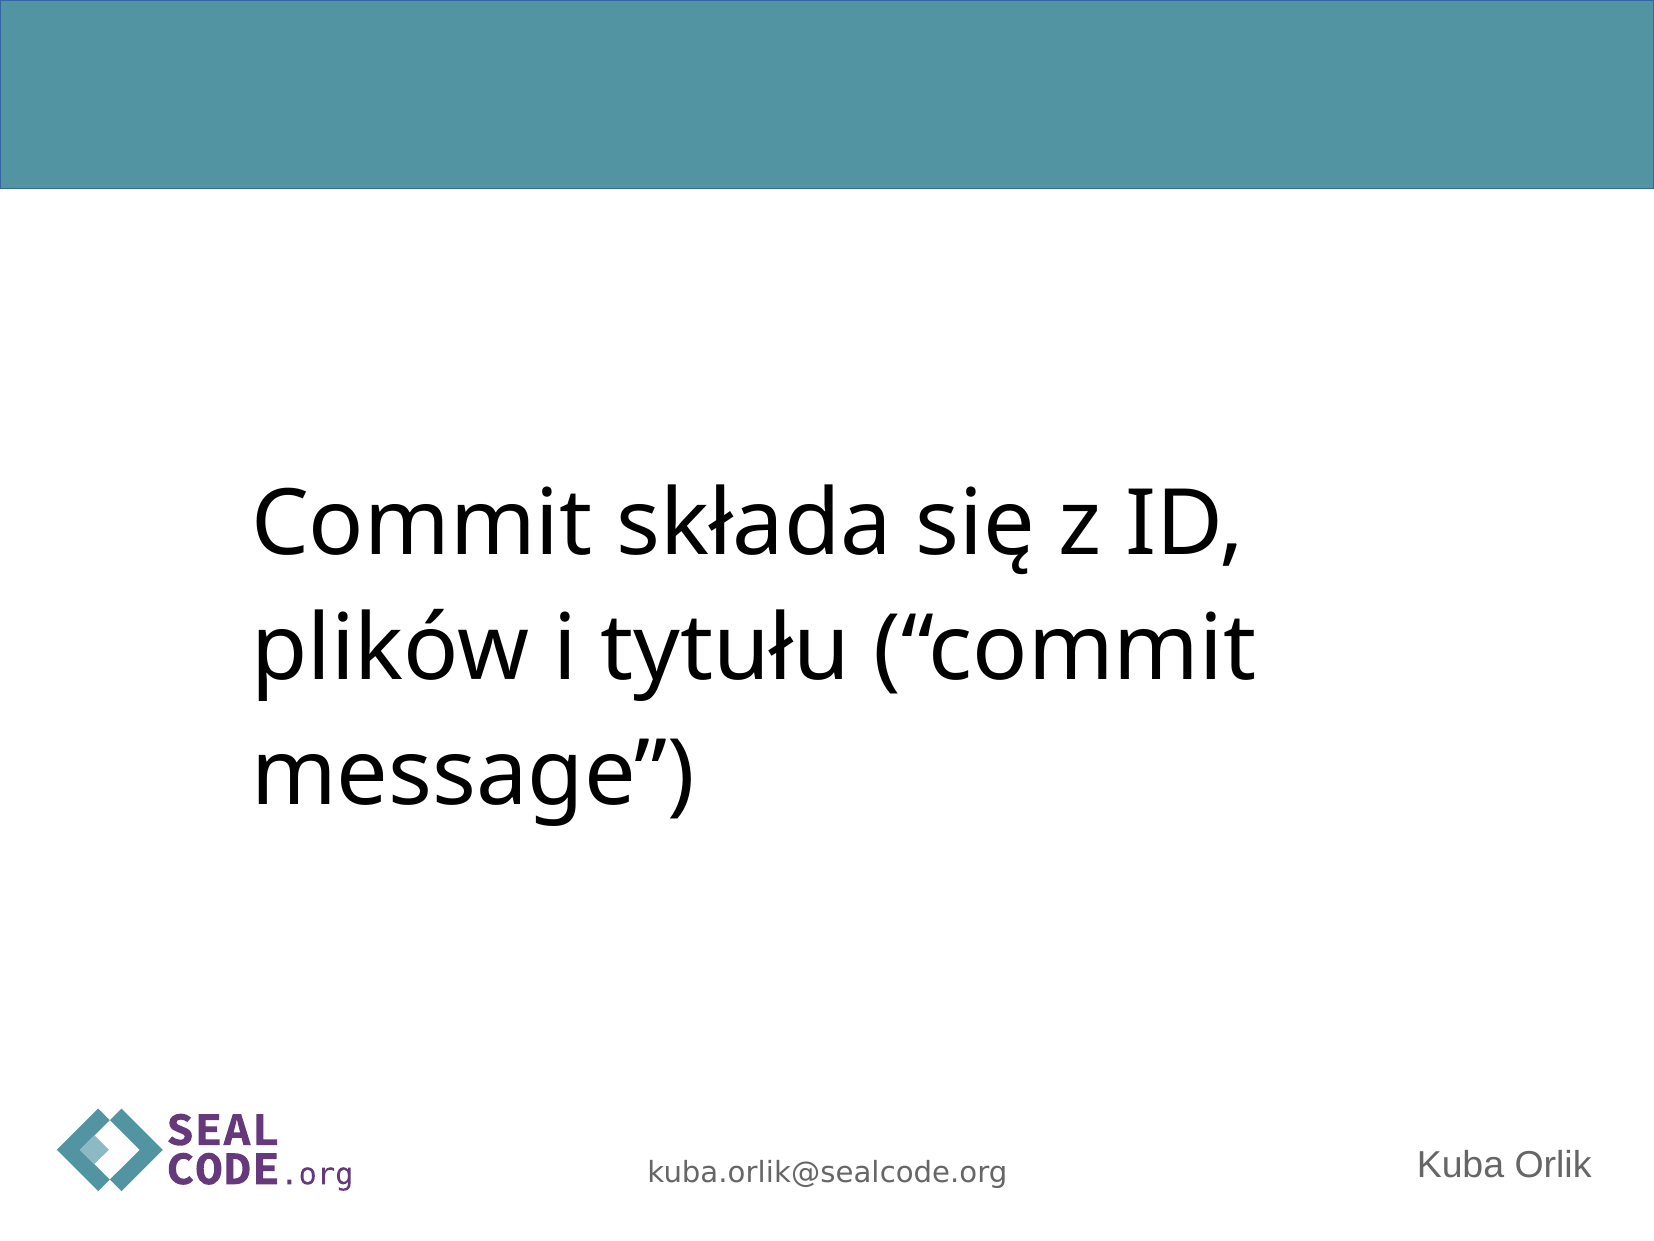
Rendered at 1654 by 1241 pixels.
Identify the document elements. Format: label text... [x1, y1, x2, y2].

text_box Commit składa się z ID, plików i tytułu (“commit message”) [200, 448, 1536, 981]
